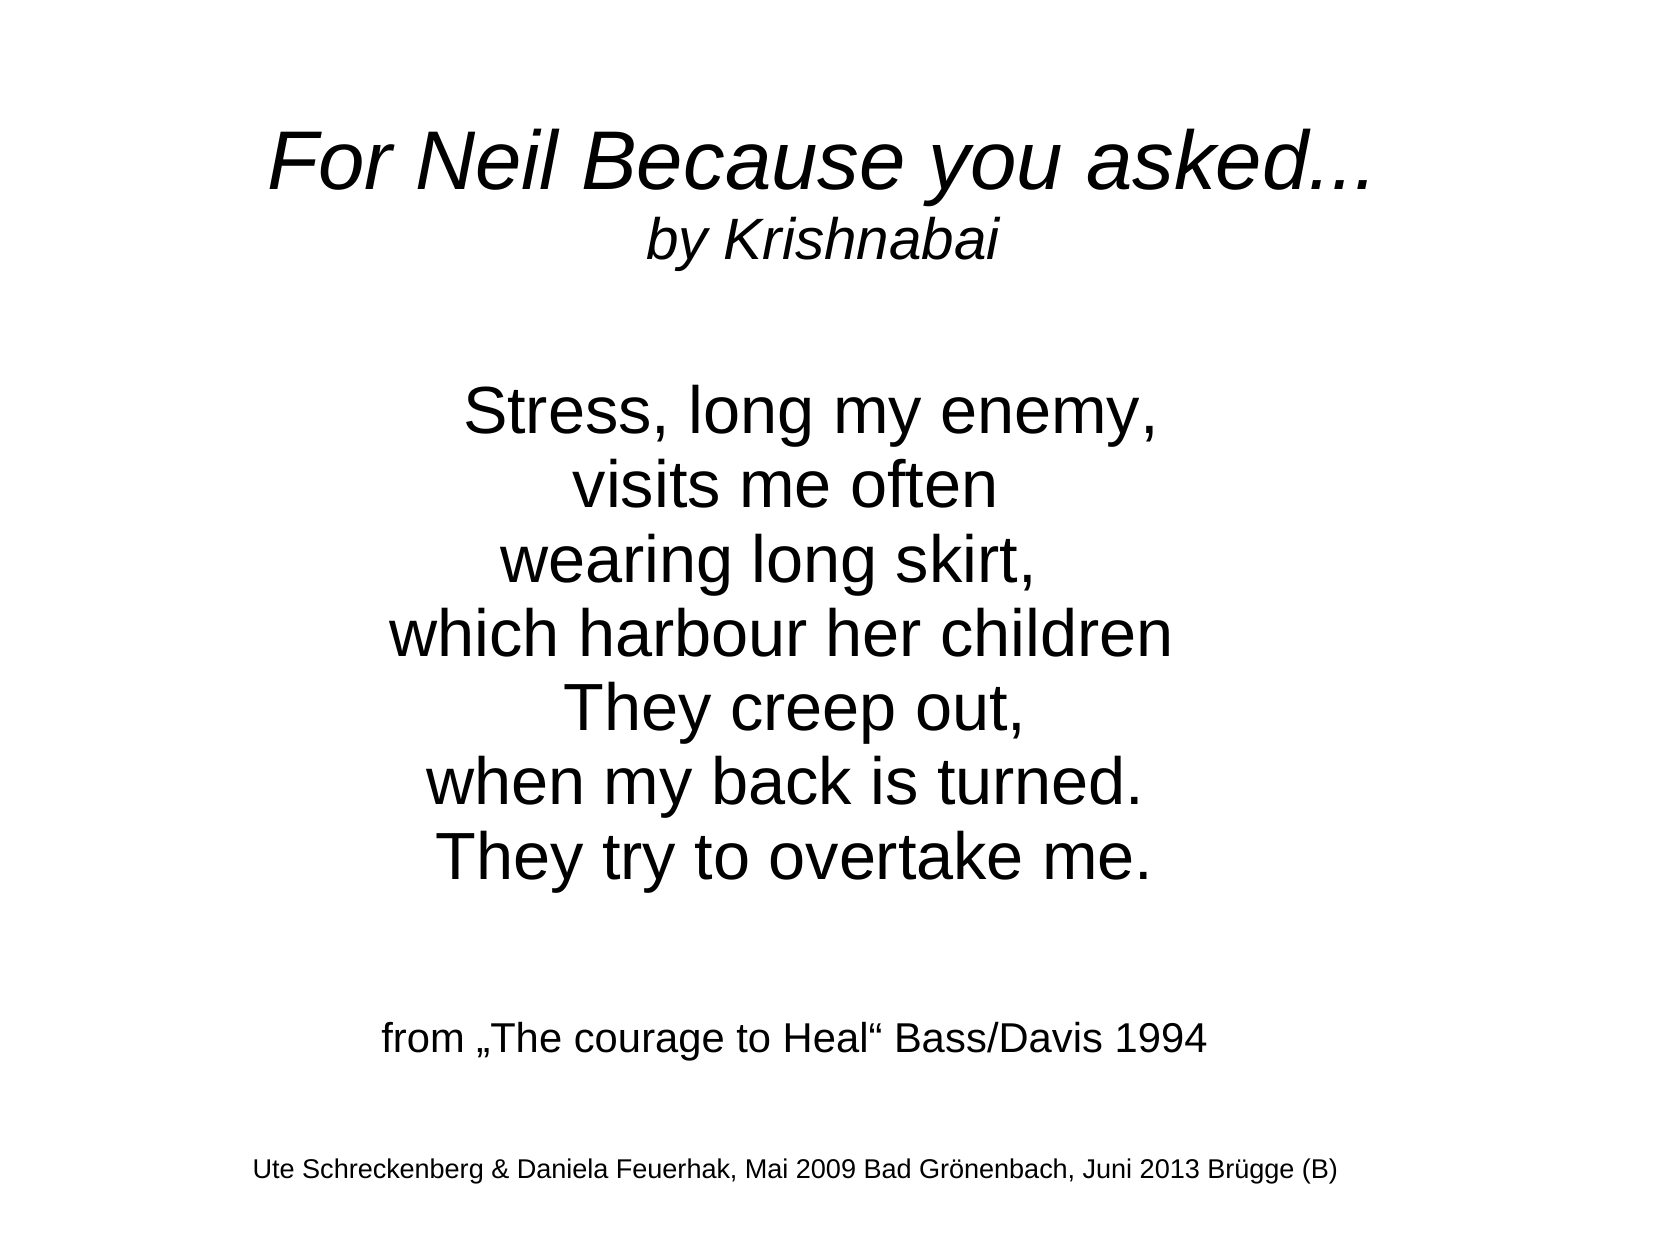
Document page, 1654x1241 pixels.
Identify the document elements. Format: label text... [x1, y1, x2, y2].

title For Neil Because you asked... by Krishnabai [82, 21, 1564, 273]
subtitle Stress, long my enemy, visits me often wearing long skirt, which harbour her children They creep out, when my back is turned. They try to overtake me. from „The courage to Heal“ Bass/Davis 1994 Ute Schreckenberg & Daniela Feuerhak, Mai 2009 Bad Grönenbach, Juni 2013 Brügge (B) [54, 299, 1536, 1185]
